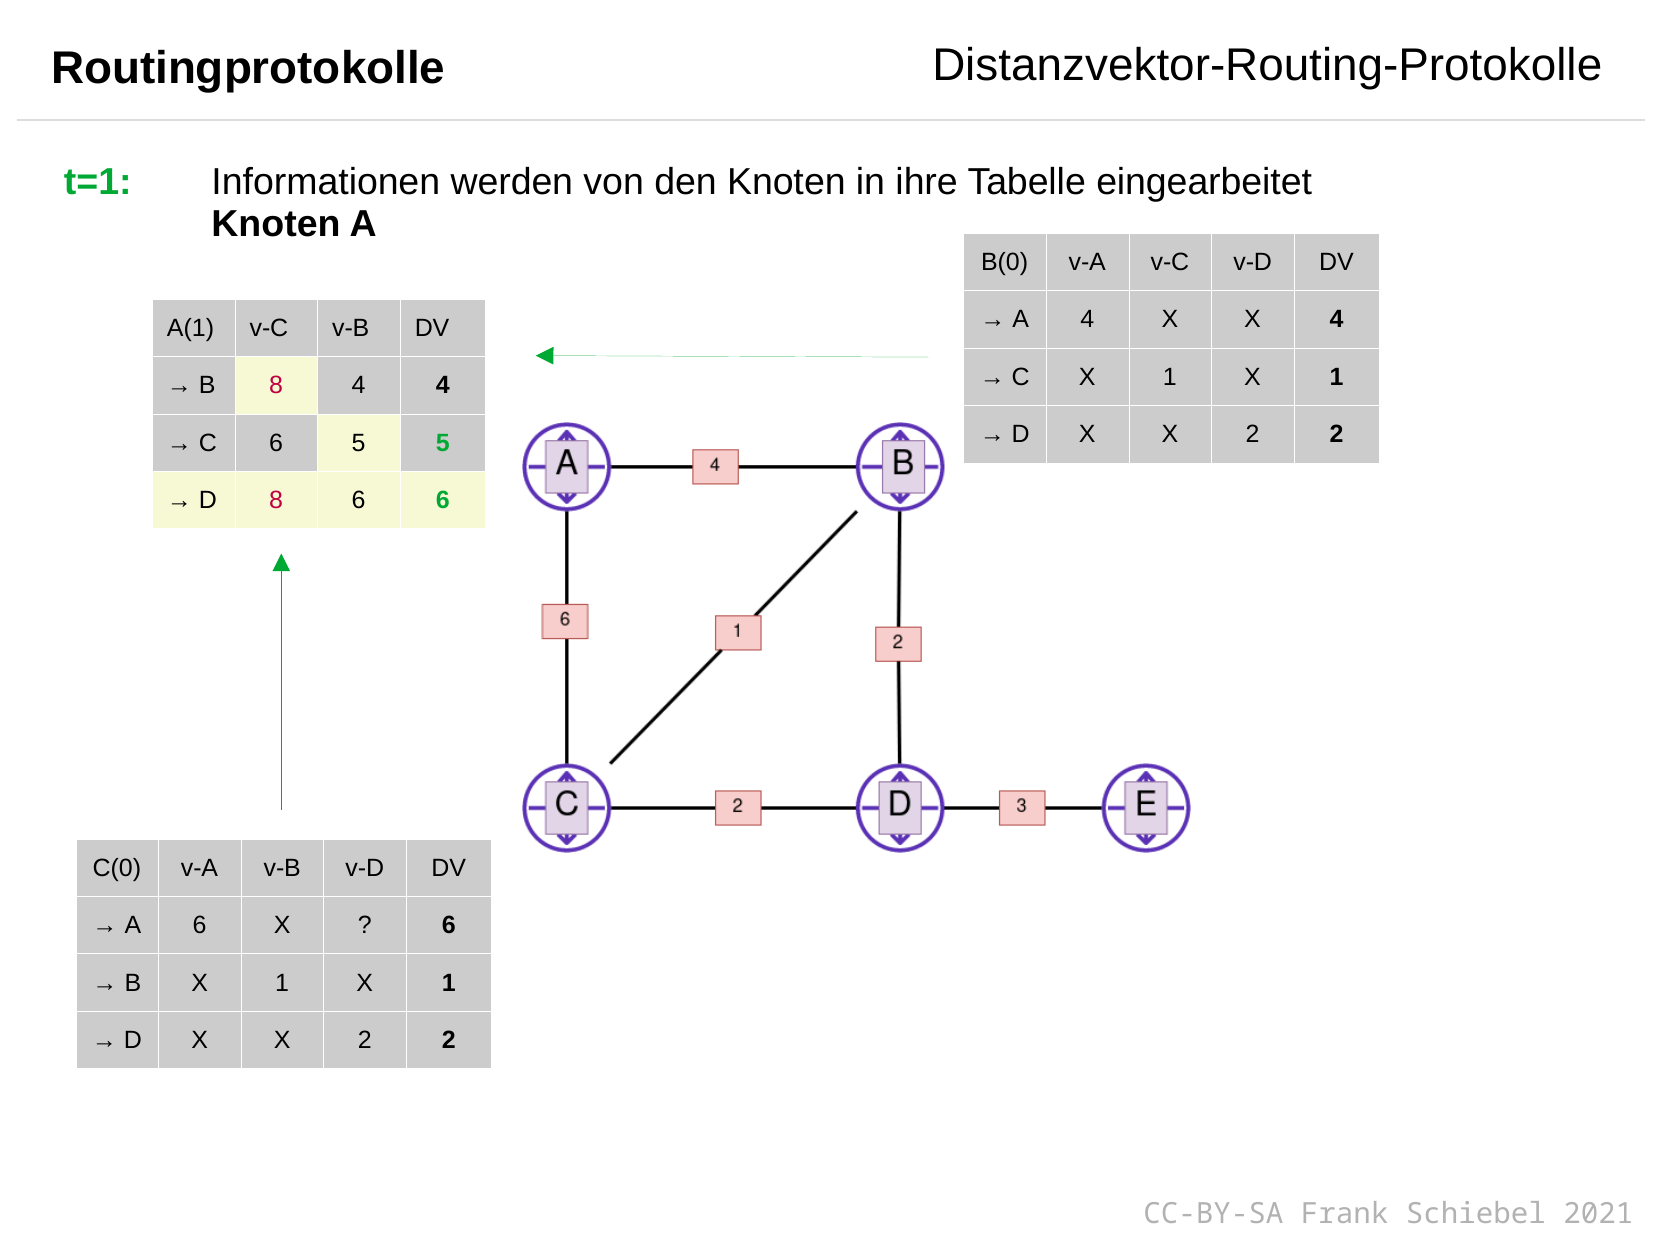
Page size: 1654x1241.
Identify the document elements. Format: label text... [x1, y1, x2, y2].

table_cell X [324, 954, 406, 1011]
table_cell 4 [401, 357, 485, 414]
table_header v-C [1130, 234, 1211, 290]
text_box t=1: Informationen werden von den Knoten in ihre Tabelle eingearbeitet Knoten A [49, 153, 1554, 337]
table_header v-D [1212, 234, 1294, 290]
table_cell X [1130, 406, 1211, 463]
table_cell 1 [242, 954, 323, 1011]
table_cell 6 [407, 897, 491, 953]
table_cell → D [153, 472, 235, 528]
table_cell X [1130, 291, 1211, 348]
table_cell 6 [318, 472, 400, 528]
table_cell 8 [236, 472, 317, 528]
table_header v-B [318, 300, 400, 356]
table_cell 4 [1295, 291, 1379, 348]
table_header C(0) [77, 840, 158, 896]
table_cell 4 [318, 357, 400, 414]
table_cell X [159, 954, 241, 1011]
text_box Routingprotokolle [36, 35, 550, 102]
table_header DV [407, 840, 491, 896]
table_header v-A [159, 840, 241, 896]
table_header A(1) [153, 300, 235, 356]
table_cell 5 [318, 415, 400, 471]
table_cell 1 [407, 954, 491, 1011]
table_cell 2 [1295, 406, 1379, 463]
table_cell → C [964, 349, 1046, 405]
table_cell → A [77, 897, 158, 953]
table_cell 6 [401, 472, 485, 528]
table_cell → D [77, 1012, 158, 1068]
table_cell X [242, 897, 323, 953]
table_header v-C [236, 300, 317, 356]
table_cell → C [153, 415, 235, 471]
table_header v-B [242, 840, 323, 896]
table_header B(0) [964, 234, 1046, 290]
table_cell → D [964, 406, 1046, 463]
table_cell X [242, 1012, 323, 1068]
table_cell X [1047, 406, 1129, 463]
table_cell 1 [1295, 349, 1379, 405]
table_header DV [401, 300, 485, 356]
table_header v-A [1047, 234, 1129, 290]
table_cell X [1212, 349, 1294, 405]
table_cell X [159, 1012, 241, 1068]
table_header DV [1295, 234, 1379, 290]
picture [522, 422, 1191, 853]
table_cell → B [153, 357, 235, 414]
table_cell ? [324, 897, 406, 953]
table_cell X [1047, 349, 1129, 405]
table_cell → B [77, 954, 158, 1011]
table_cell 6 [236, 415, 317, 471]
table_cell 2 [1212, 406, 1294, 463]
table_cell → A [964, 291, 1046, 348]
table_cell 6 [159, 897, 241, 953]
text_box Distanzvektor-Routing-Protokolle [904, 31, 1618, 98]
table_cell 2 [407, 1012, 491, 1068]
table_cell 2 [324, 1012, 406, 1068]
table_cell X [1212, 291, 1294, 348]
table_cell 5 [401, 415, 485, 471]
table_cell 8 [236, 357, 317, 414]
table_cell 1 [1130, 349, 1211, 405]
table_cell 4 [1047, 291, 1129, 348]
table_header v-D [324, 840, 406, 896]
